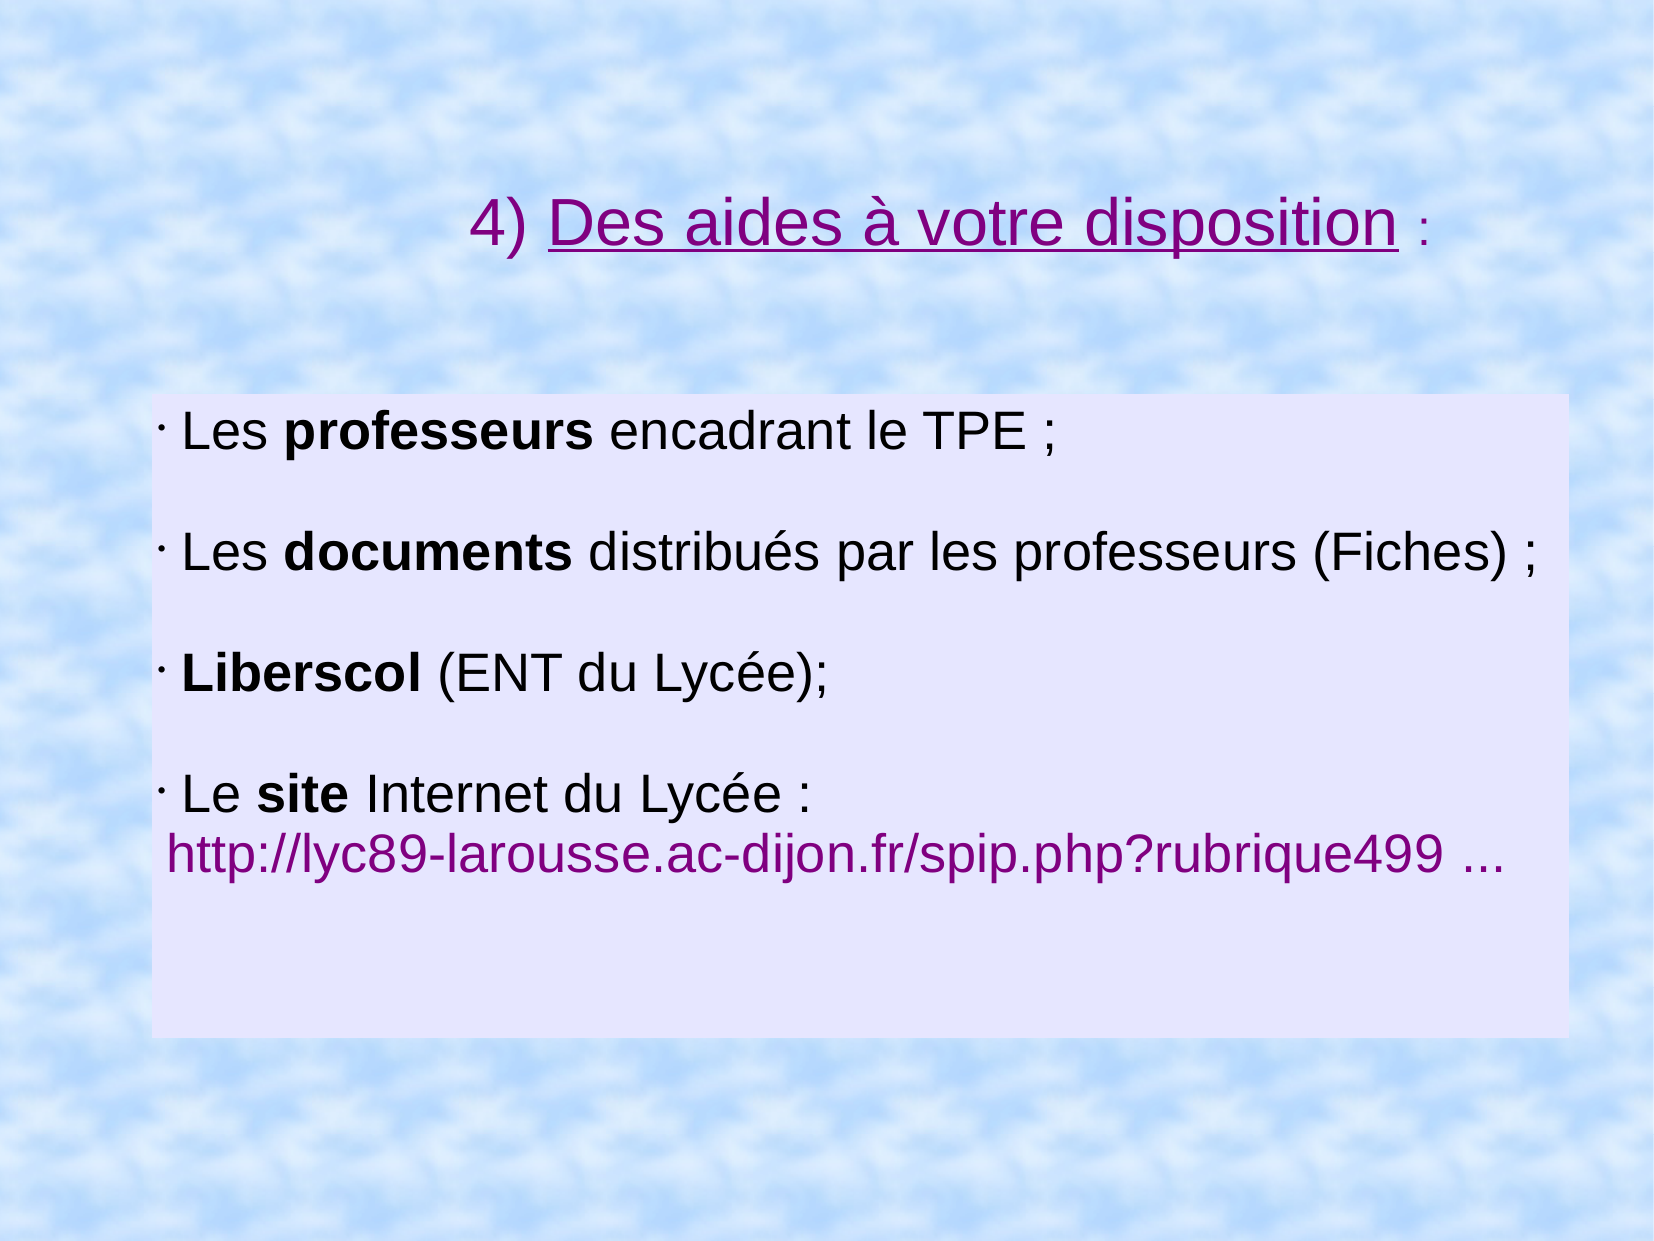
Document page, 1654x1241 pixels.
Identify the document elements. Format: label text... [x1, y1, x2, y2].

table_header Les professeurs encadrant le TPE ; Les documents distribués par les professeurs (Fiches) ; Liberscol (ENT du Lycée); Le site Internet du Lycée : http://lyc89-larousse.ac-dijon.fr/spip.php?rubrique499 ... [152, 394, 1569, 1038]
picture [0, 0, 1654, 1241]
text_box 4) Des aides à votre disposition : [454, 177, 1447, 267]
